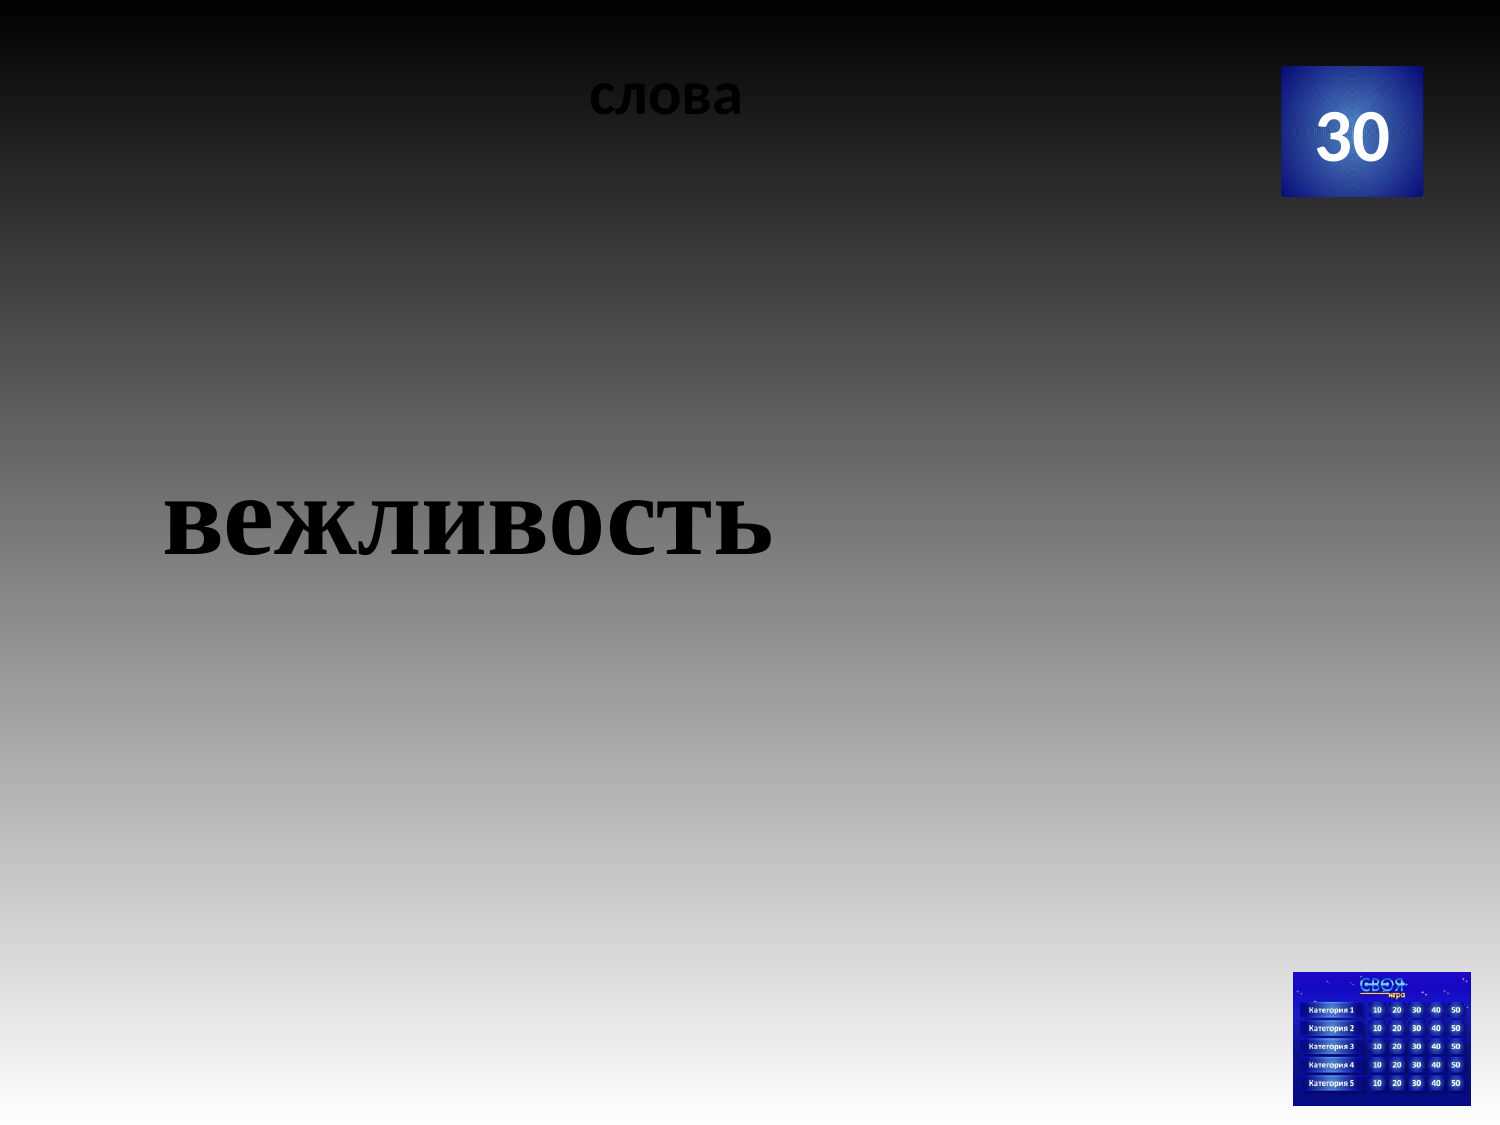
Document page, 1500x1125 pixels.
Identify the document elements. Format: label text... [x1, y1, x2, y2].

title слова [75, 45, 1258, 233]
text_box 30 [1281, 66, 1424, 197]
list вежливость [147, 432, 1425, 1000]
picture [1293, 972, 1471, 1106]
